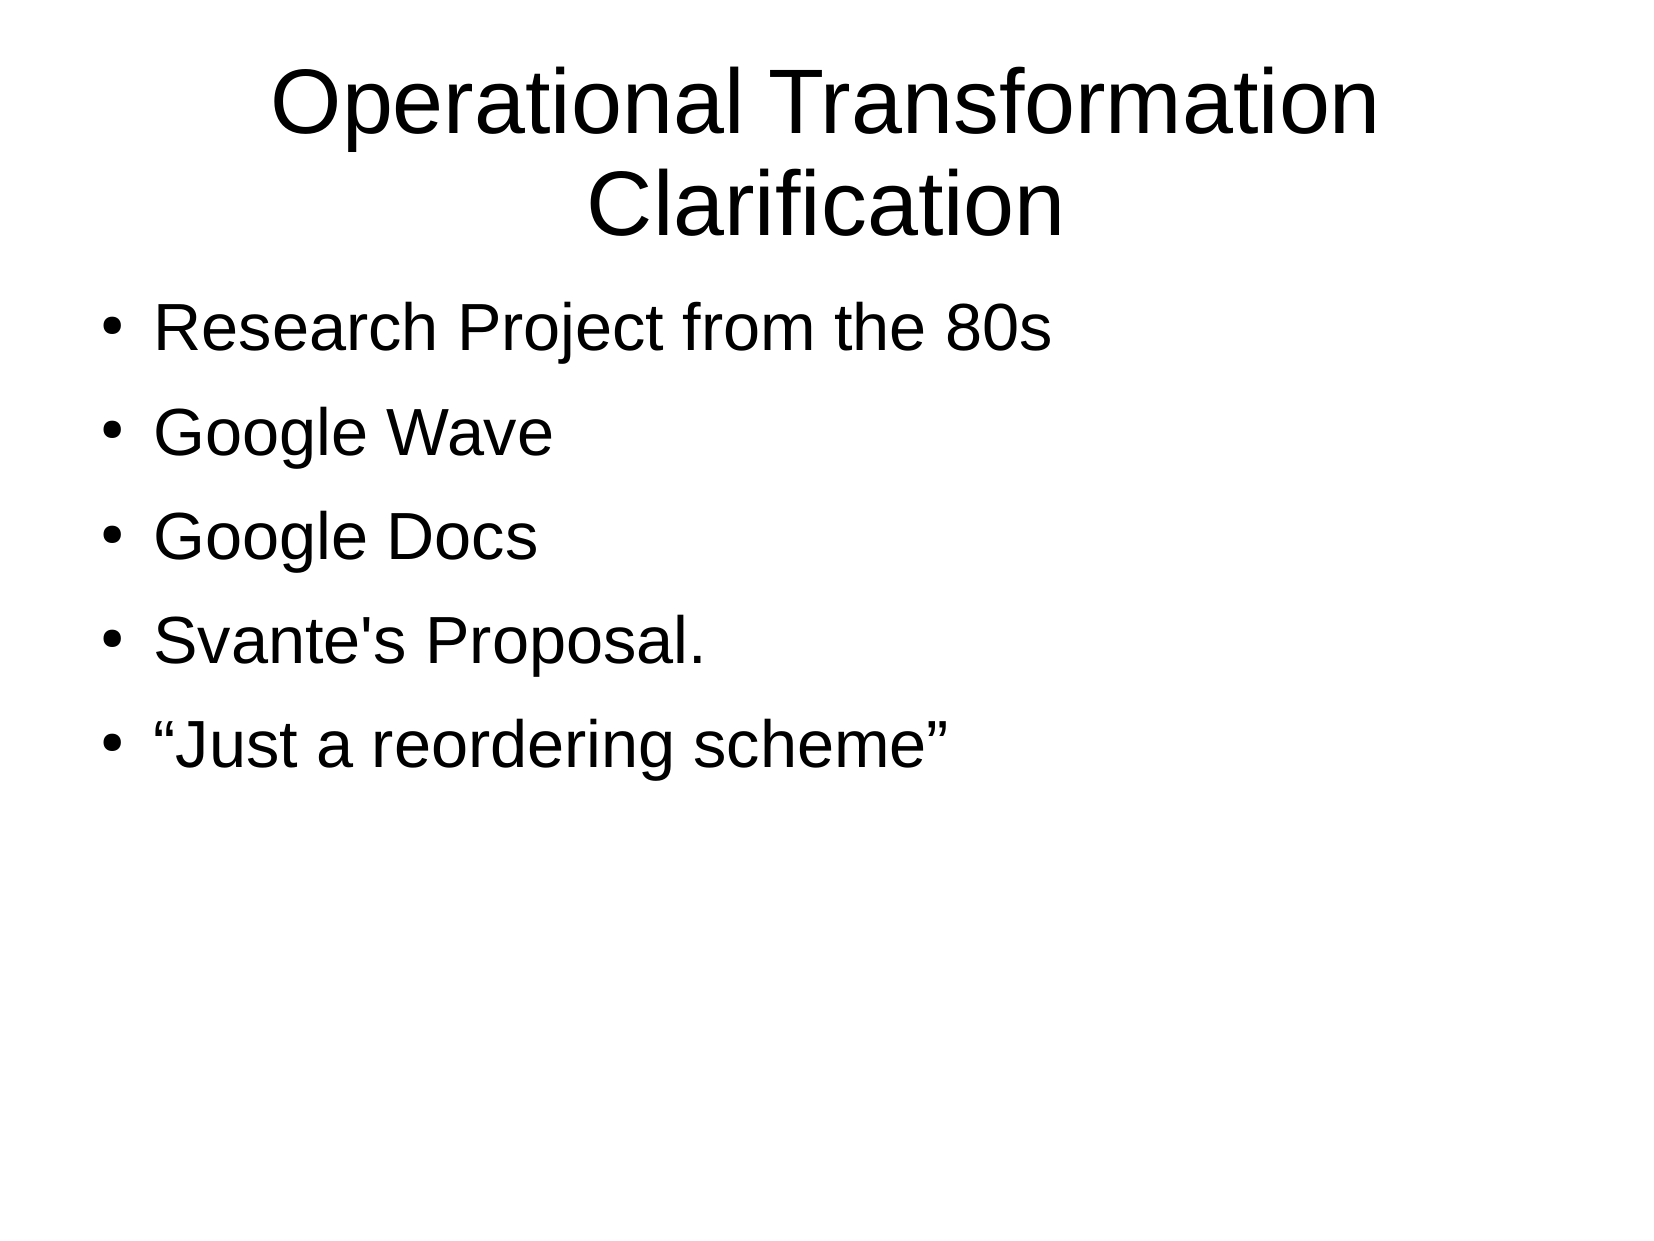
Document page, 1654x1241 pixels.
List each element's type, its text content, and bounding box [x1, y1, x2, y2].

list Research Project from the 80s Google Wave Google Docs Svante's Proposal. “Just a reordering scheme” [82, 290, 1571, 1010]
title Operational Transformation Clarification [82, 49, 1571, 257]
